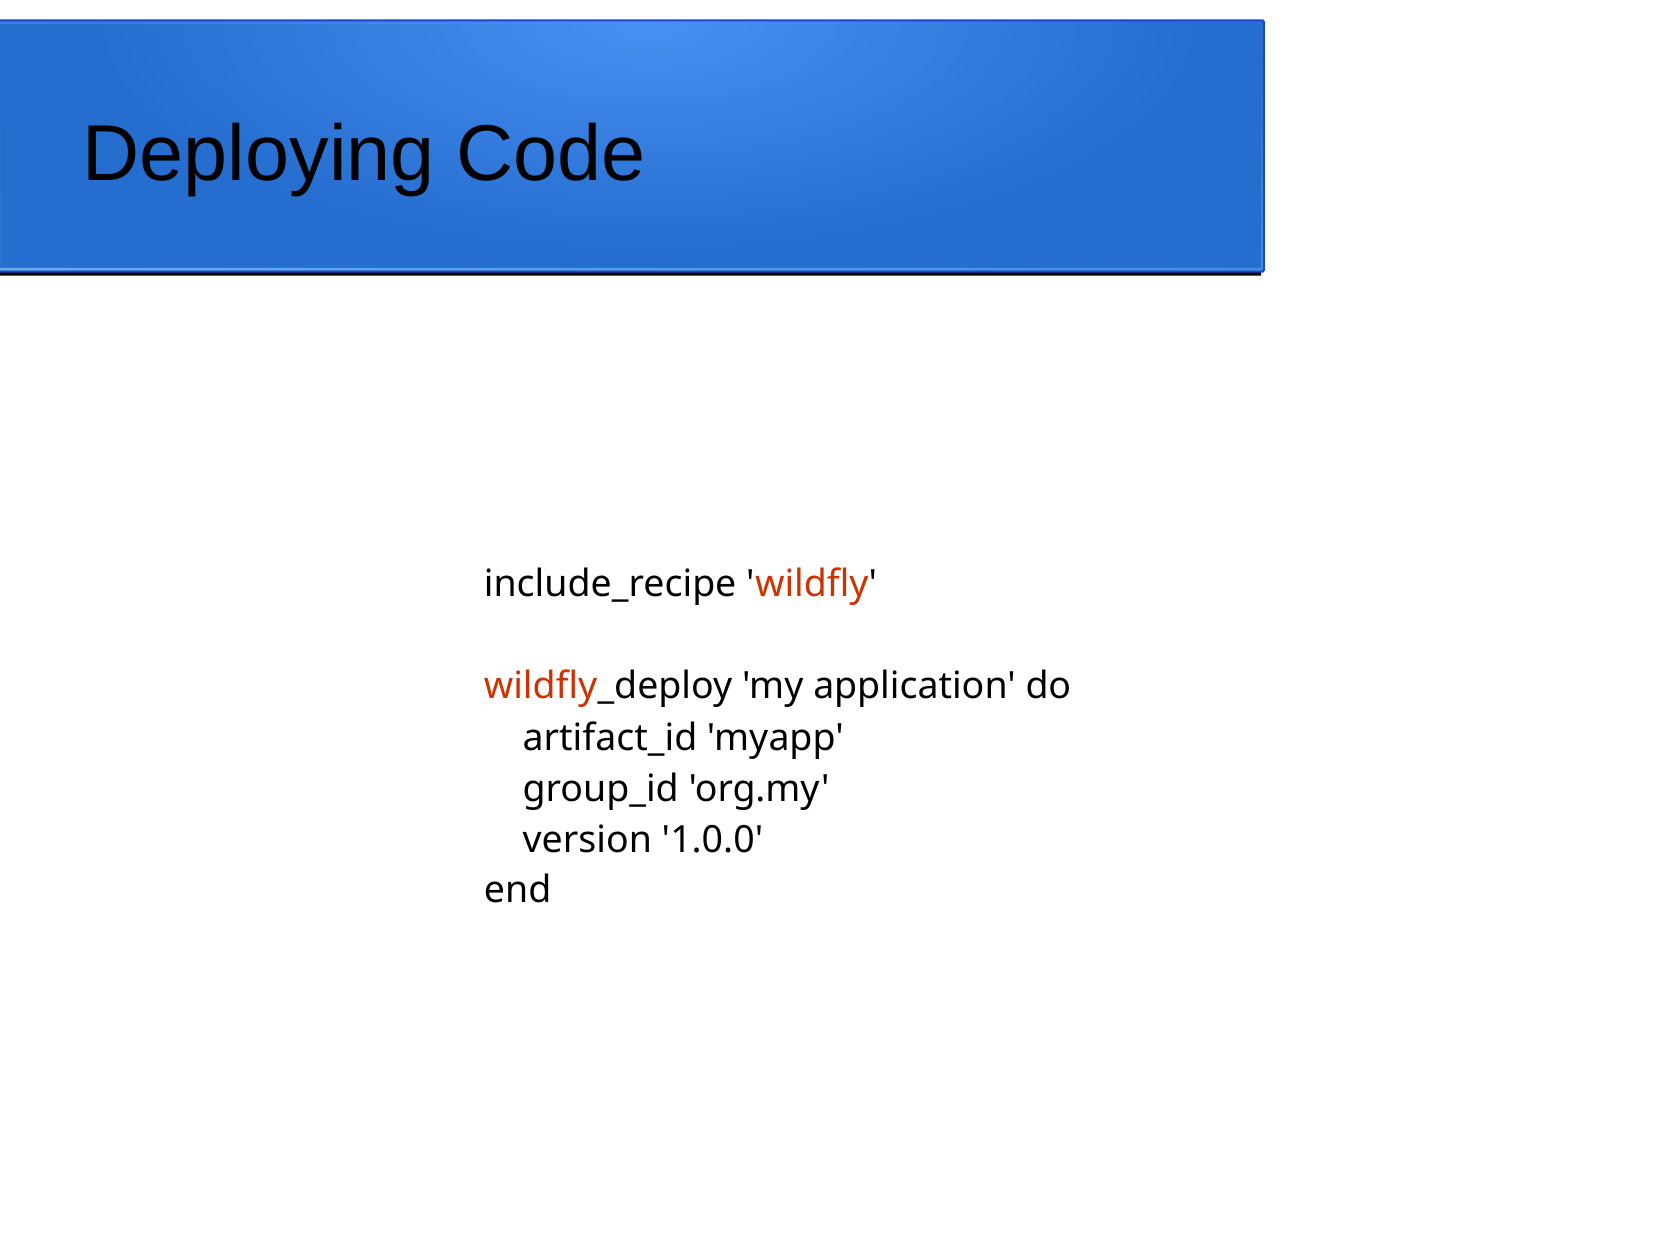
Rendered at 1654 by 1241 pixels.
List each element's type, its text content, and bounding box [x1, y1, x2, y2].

text_box include_recipe 'wildfly' wildfly_deploy 'my application' do artifact_id 'myapp' group_id 'org.my' version '1.0.0' end [468, 549, 1159, 869]
title Deploying Code [82, 49, 1571, 257]
